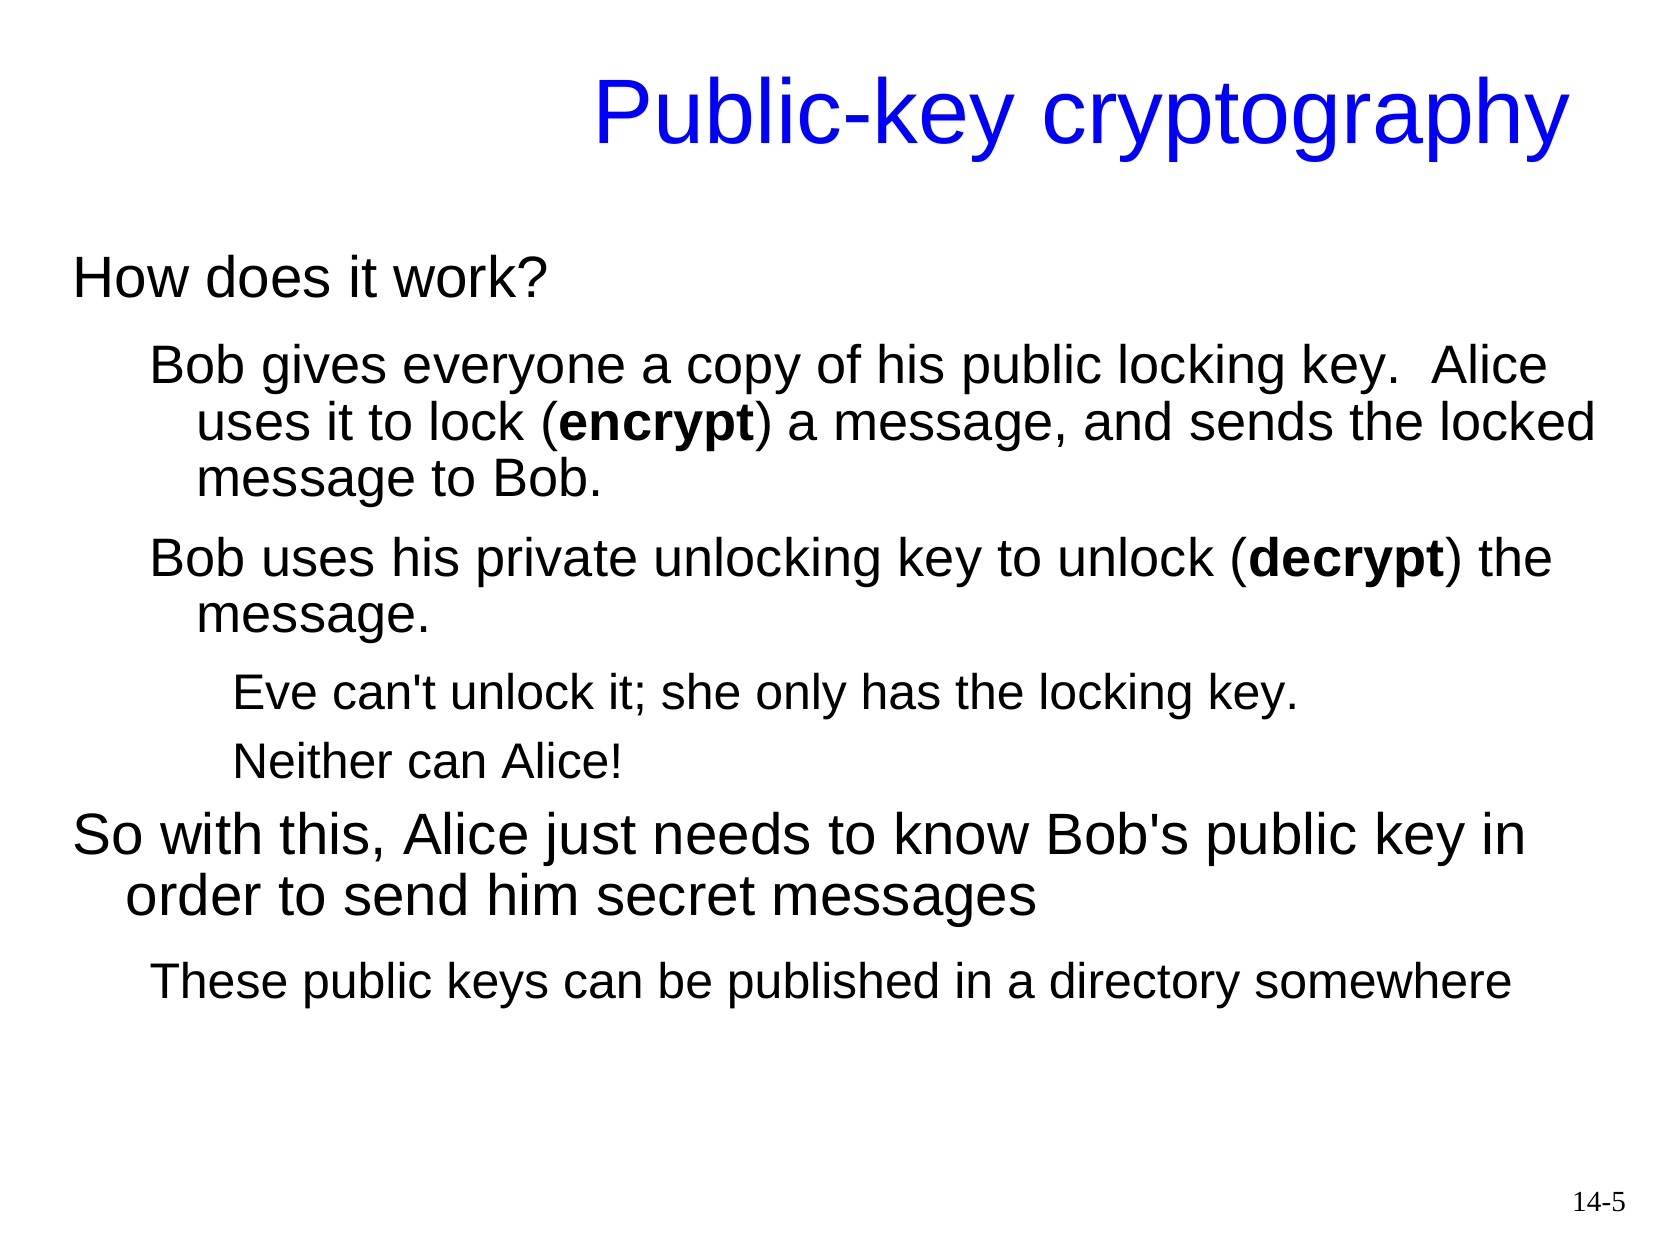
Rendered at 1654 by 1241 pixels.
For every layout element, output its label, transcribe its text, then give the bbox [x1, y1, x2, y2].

list How does it work? Bob gives everyone a copy of his public locking key. Alice uses it to lock (encrypt) a message, and sends the locked message to Bob. Bob uses his private unlocking key to unlock (decrypt) the message. Eve can't unlock it; she only has the locking key. Neither can Alice! So with this, Alice just needs to know Bob's public key in order to send him secret messages These public keys can be published in a directory somewhere [55, 248, 1607, 1031]
title Public-key cryptography [84, 11, 1573, 219]
